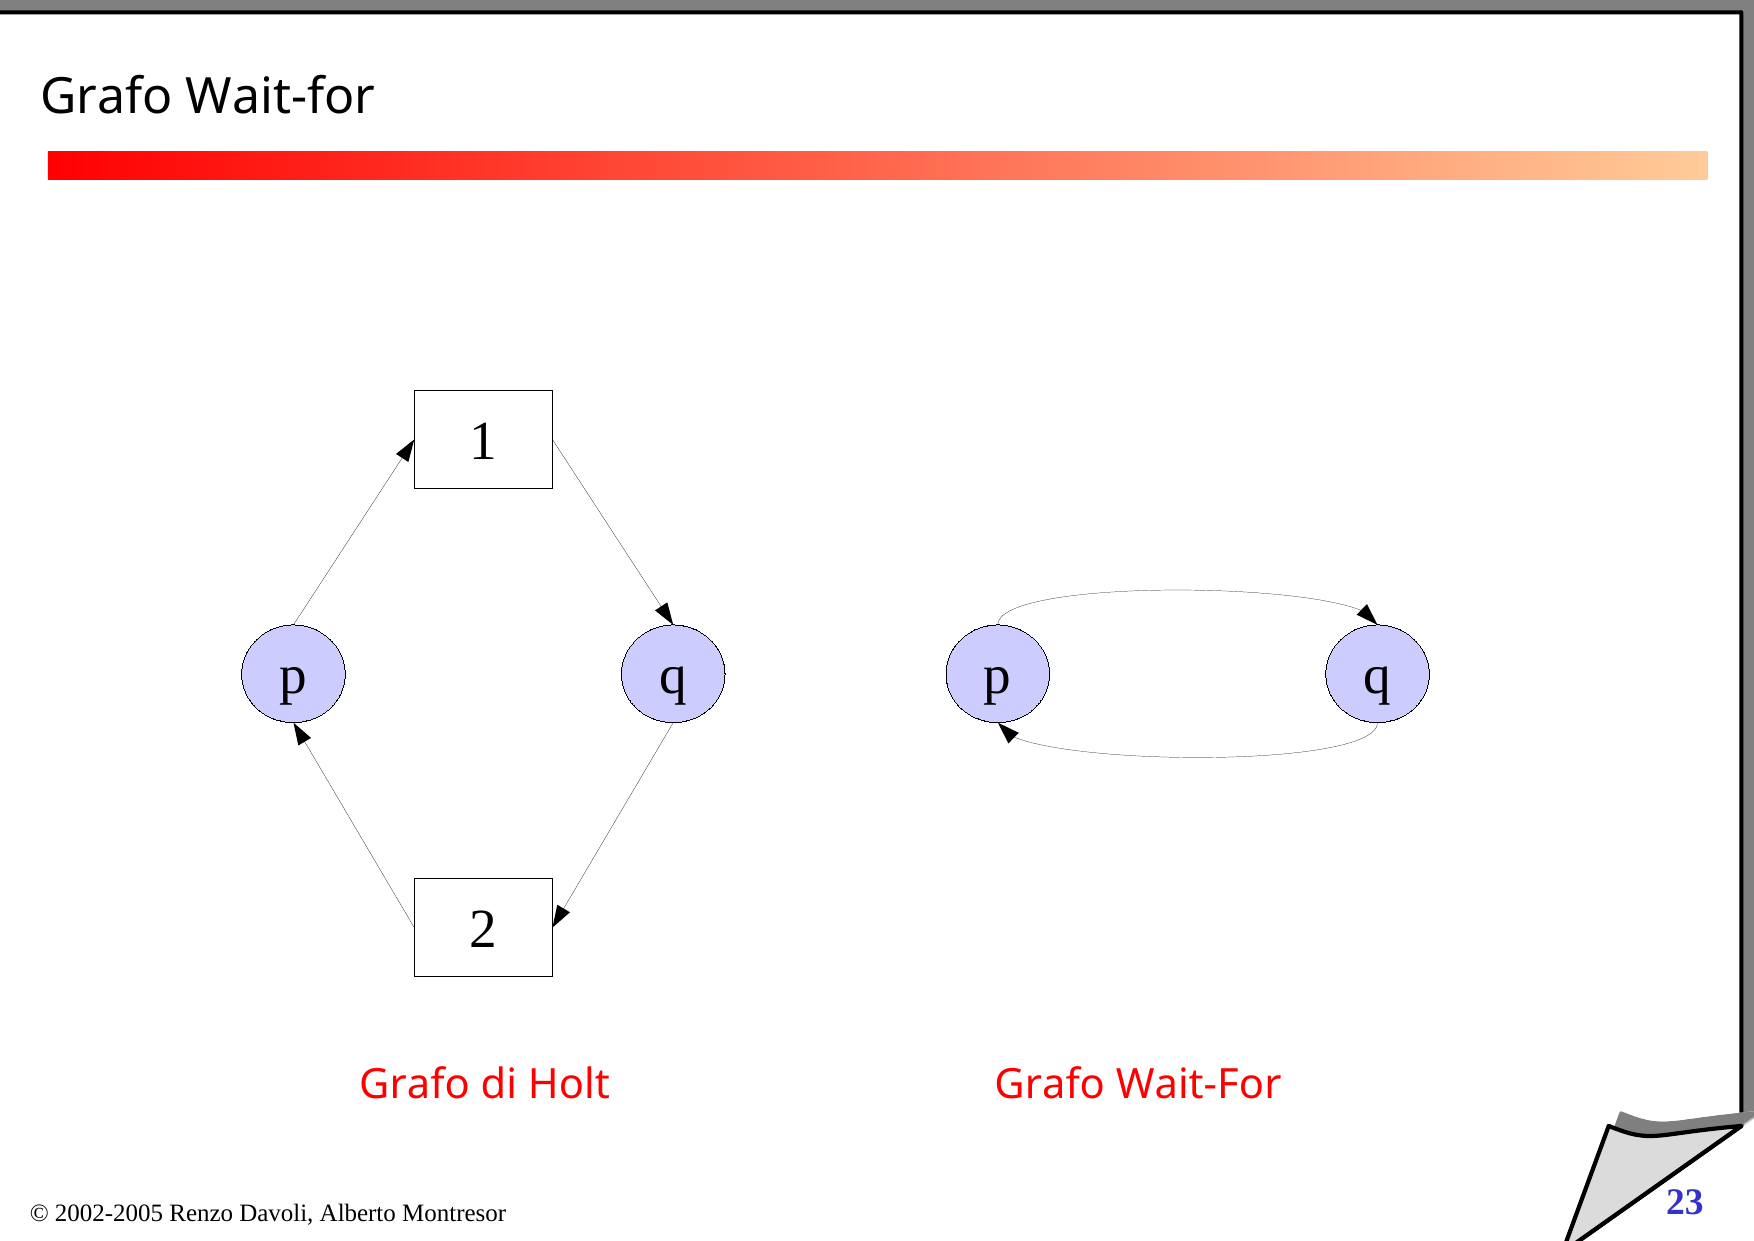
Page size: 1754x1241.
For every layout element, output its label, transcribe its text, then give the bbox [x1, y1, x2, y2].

text_box q [1325, 624, 1430, 723]
text_box p [946, 624, 1050, 723]
text_box q [750, 152, 754, 179]
text_box 2 [414, 878, 553, 977]
text_box p [241, 624, 346, 723]
text_box Grafo di Holt [359, 1051, 663, 1116]
text_box q [621, 624, 726, 723]
text_box 1 [414, 390, 553, 489]
text_box Grafo Wait-For [994, 1051, 1353, 1116]
title Grafo Wait-for [40, 49, 1714, 144]
